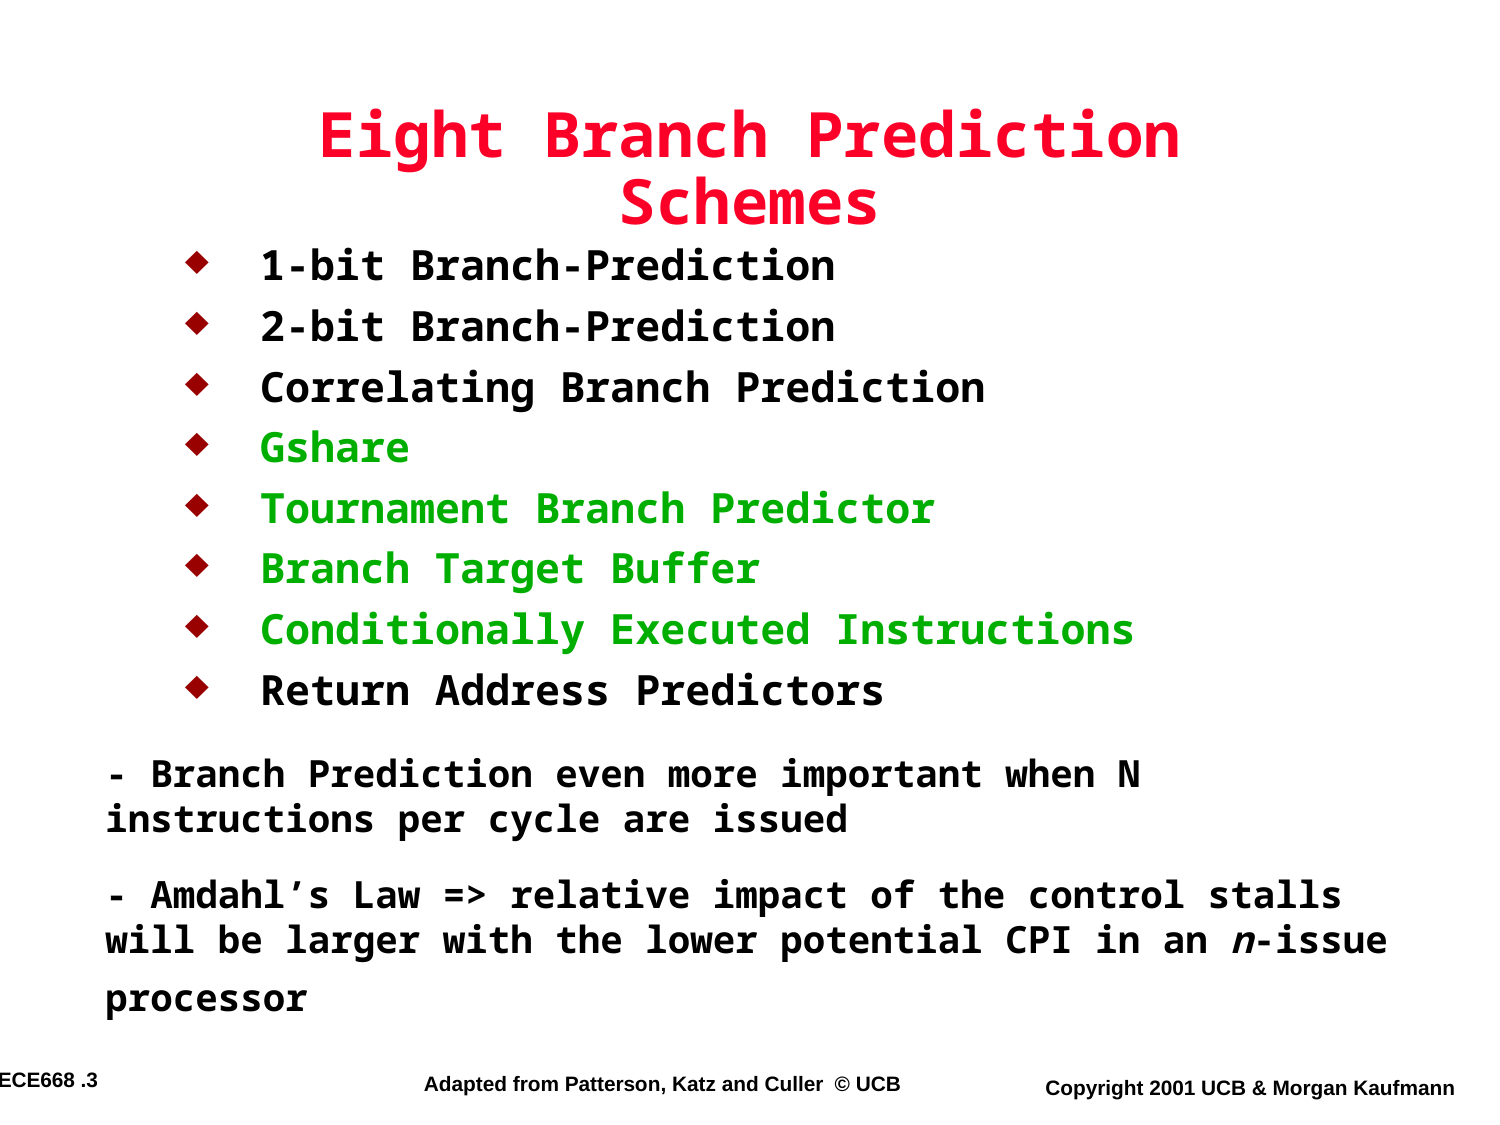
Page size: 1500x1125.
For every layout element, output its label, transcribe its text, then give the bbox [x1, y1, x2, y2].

text_box - Branch Prediction even more important when N instructions per cycle are issued - Amdahl’s Law => relative impact of the control stalls will be larger with the lower potential CPI in an n-issue processor [90, 741, 1438, 1029]
list 1-bit Branch-Prediction 2-bit Branch-Prediction Correlating Branch Prediction Gshare Tournament Branch Predictor Branch Target Buffer Conditionally Executed Instructions Return Address Predictors [170, 237, 1346, 741]
title Eight Branch Prediction Schemes [162, 96, 1338, 246]
